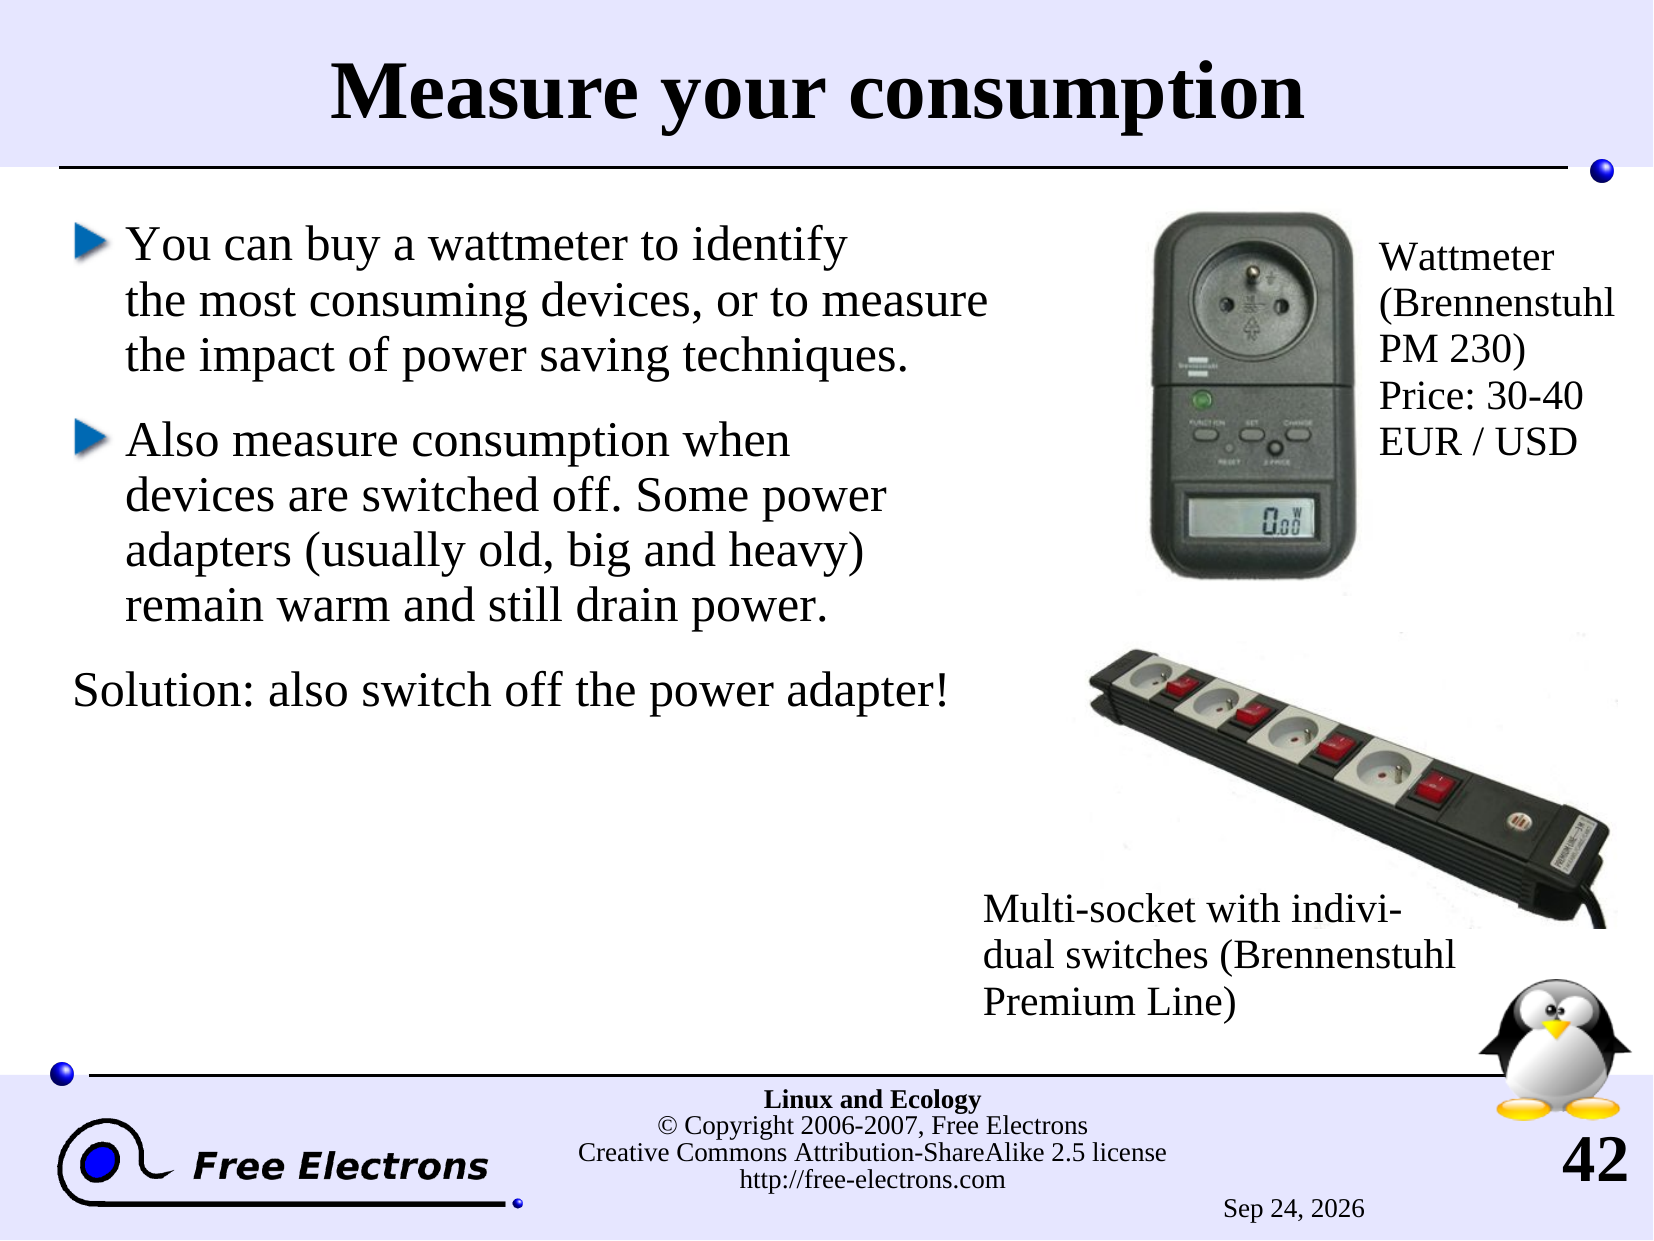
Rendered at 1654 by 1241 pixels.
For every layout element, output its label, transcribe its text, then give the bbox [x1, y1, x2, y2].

picture [1135, 201, 1375, 596]
list You can buy a wattmeter to identify the most consuming devices, or to measure the impact of power saving techniques. Also measure consumption when devices are switched off. Some power adapters (usually old, big and heavy) remain warm and still drain power. Solution: also switch off the power adapter! [54, 216, 1574, 1066]
text_box Multi-socket with indivi- dual switches (Brennenstuhl Premium Line) [982, 885, 1484, 1037]
picture [50, 1107, 527, 1216]
picture [1476, 979, 1634, 1121]
text_box Wattmeter (Brennenstuhl PM 230) Price: 30-40 EUR / USD [1378, 233, 1616, 486]
title Measure your consumption [33, 29, 1604, 153]
picture [1066, 632, 1618, 929]
